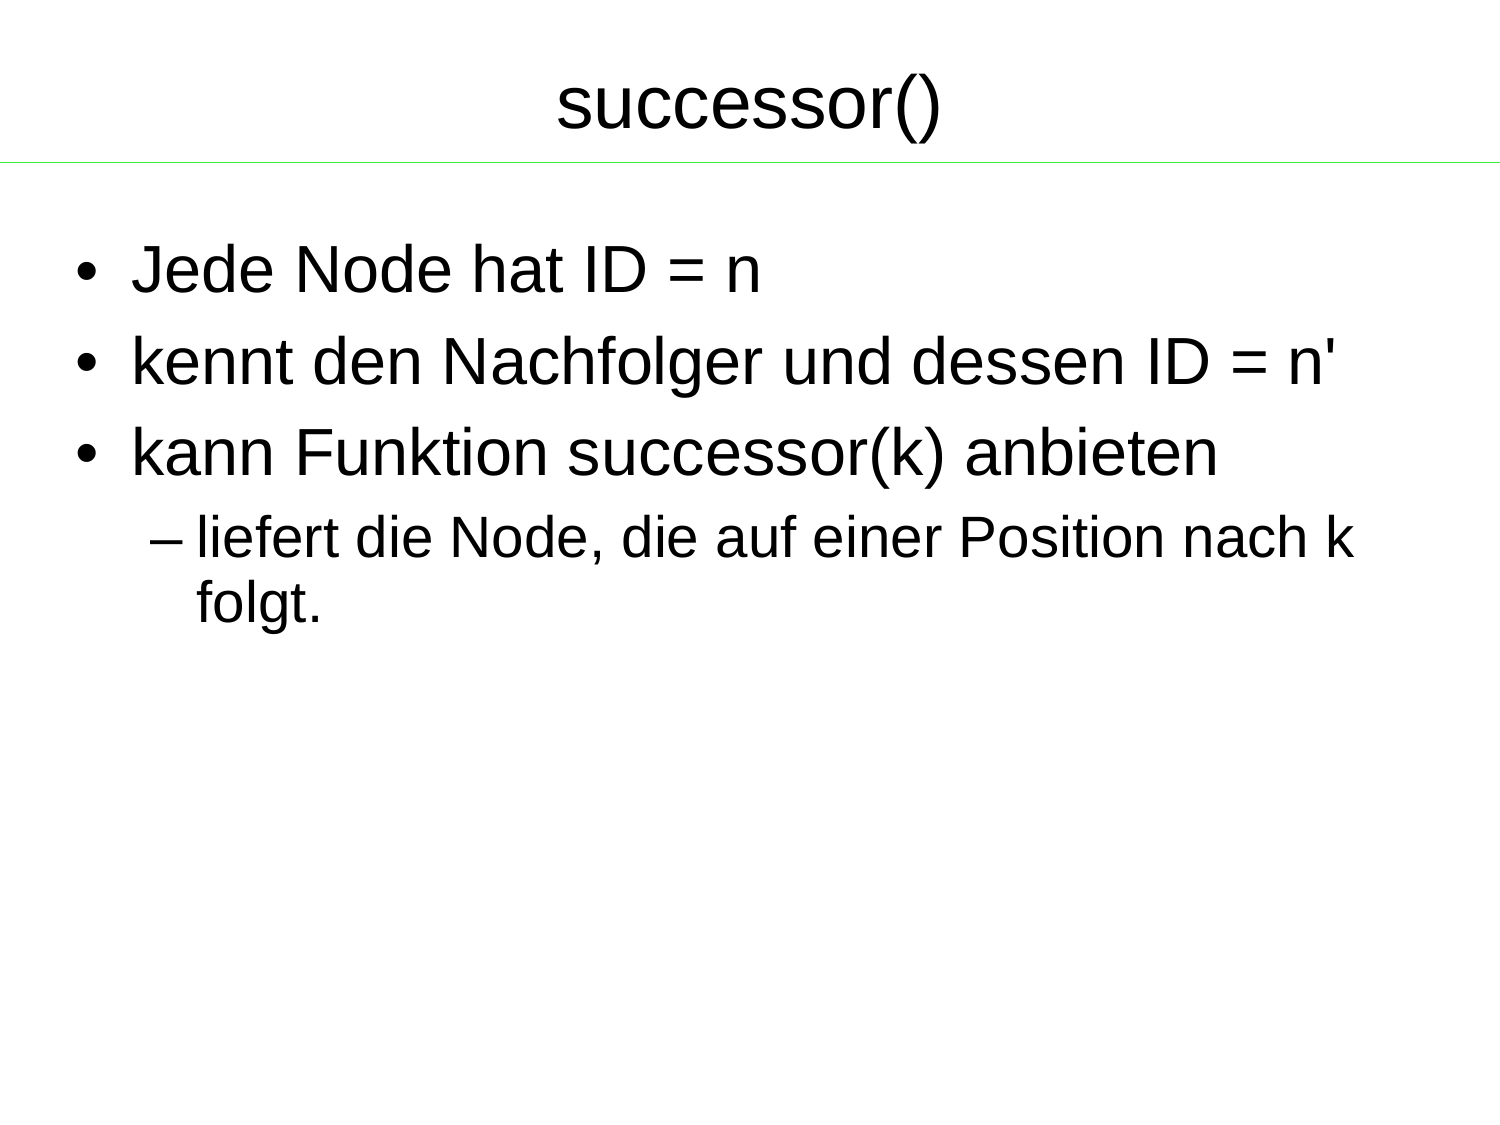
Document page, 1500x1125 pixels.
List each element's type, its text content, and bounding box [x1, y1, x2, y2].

list Jede Node hat ID = n kennt den Nachfolger und dessen ID = n' kann Funktion successor(k) anbieten liefert die Node, die auf einer Position nach k folgt. [75, 232, 1426, 986]
title successor() [75, 57, 1426, 148]
